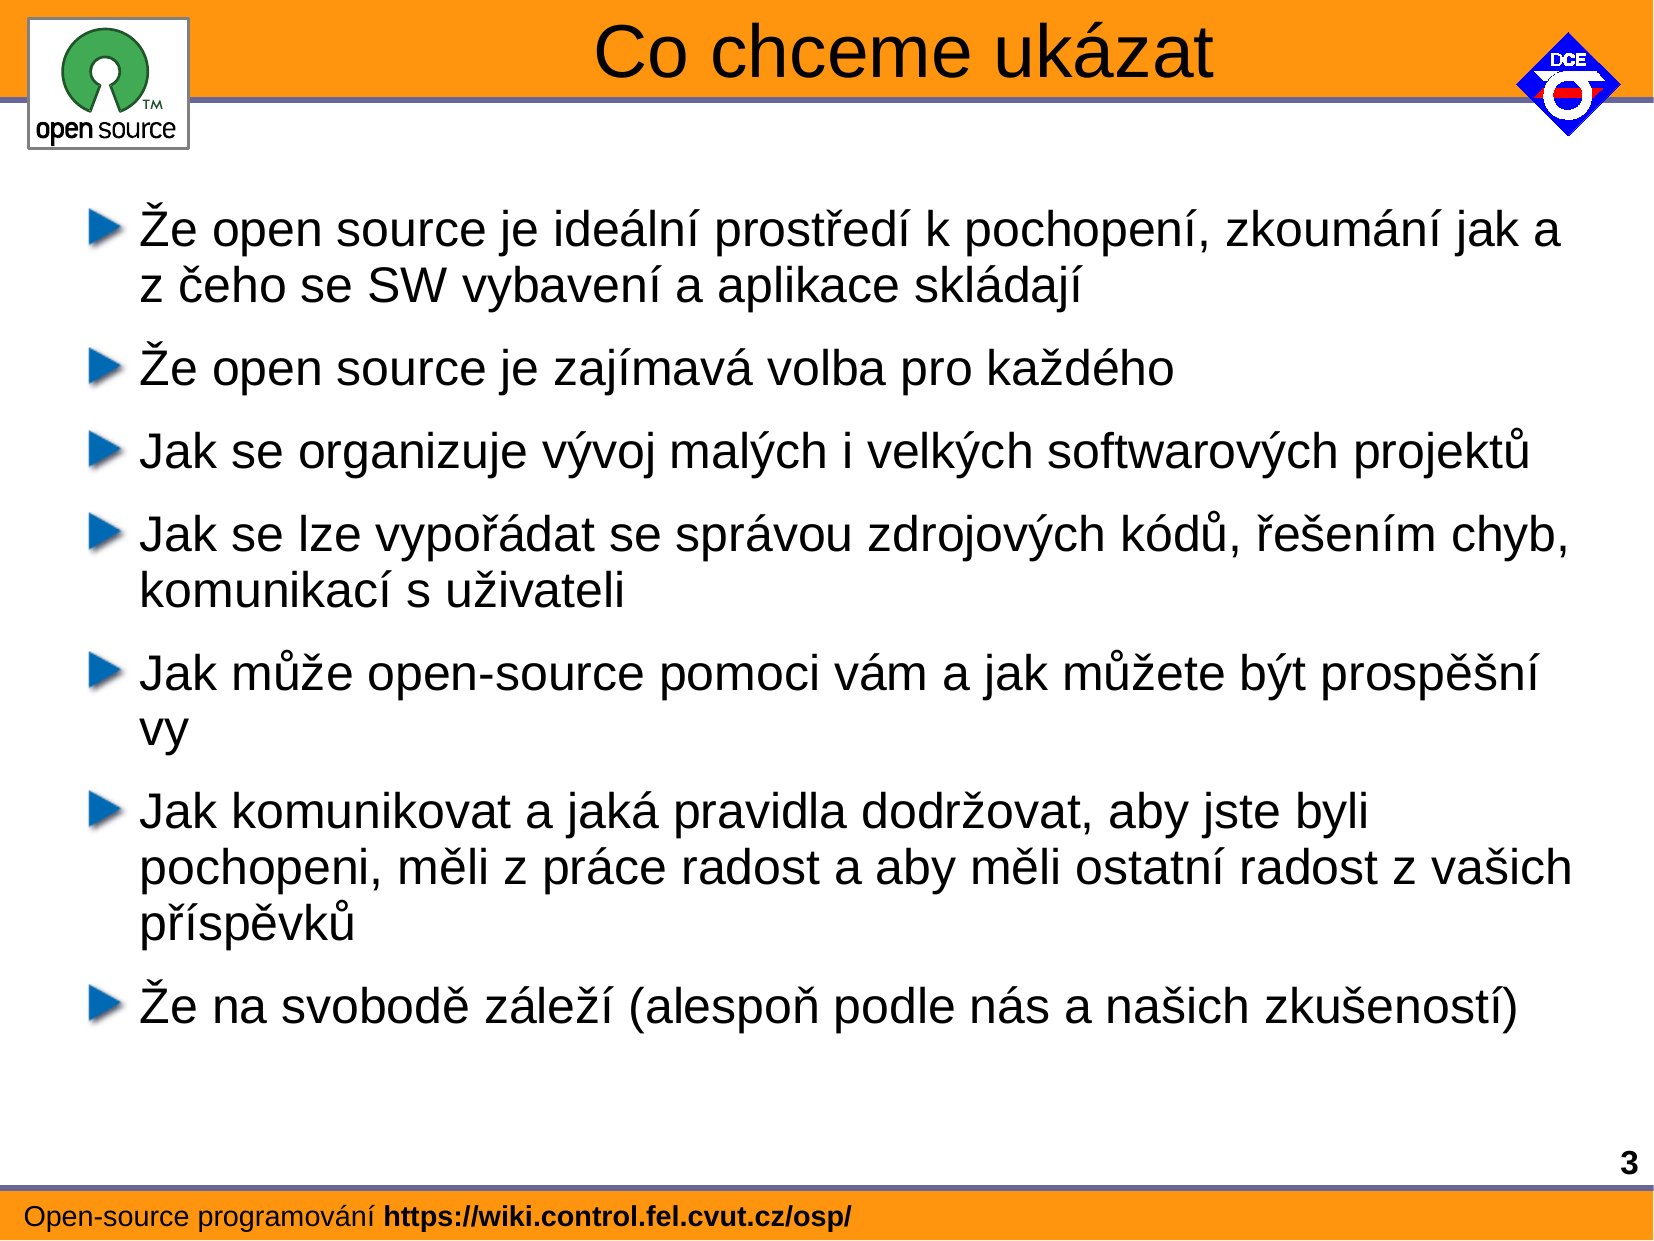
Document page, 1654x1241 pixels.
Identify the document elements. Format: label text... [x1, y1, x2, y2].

title Co chceme ukázat [178, 5, 1631, 97]
list Že open source je ideální prostředí k pochopení, zkoumání jak a z čeho se SW vybavení a aplikace skládají Že open source je zajímavá volba pro každého Jak se organizuje vývoj malých i velkých softwarových projektů Jak se lze vypořádat se správou zdrojových kódů, řešením chyb, komunikací s uživateli Jak může open-source pomoci vám a jak můžete být prospěšní vy Jak komunikovat a jaká pravidla dodržovat, aby jste byli pochopeni, měli z práce radost a aby měli ostatní radost z vašich příspěvků Že na svobodě záleží (alespoň podle nás a našich zkušeností) [68, 201, 1592, 1118]
